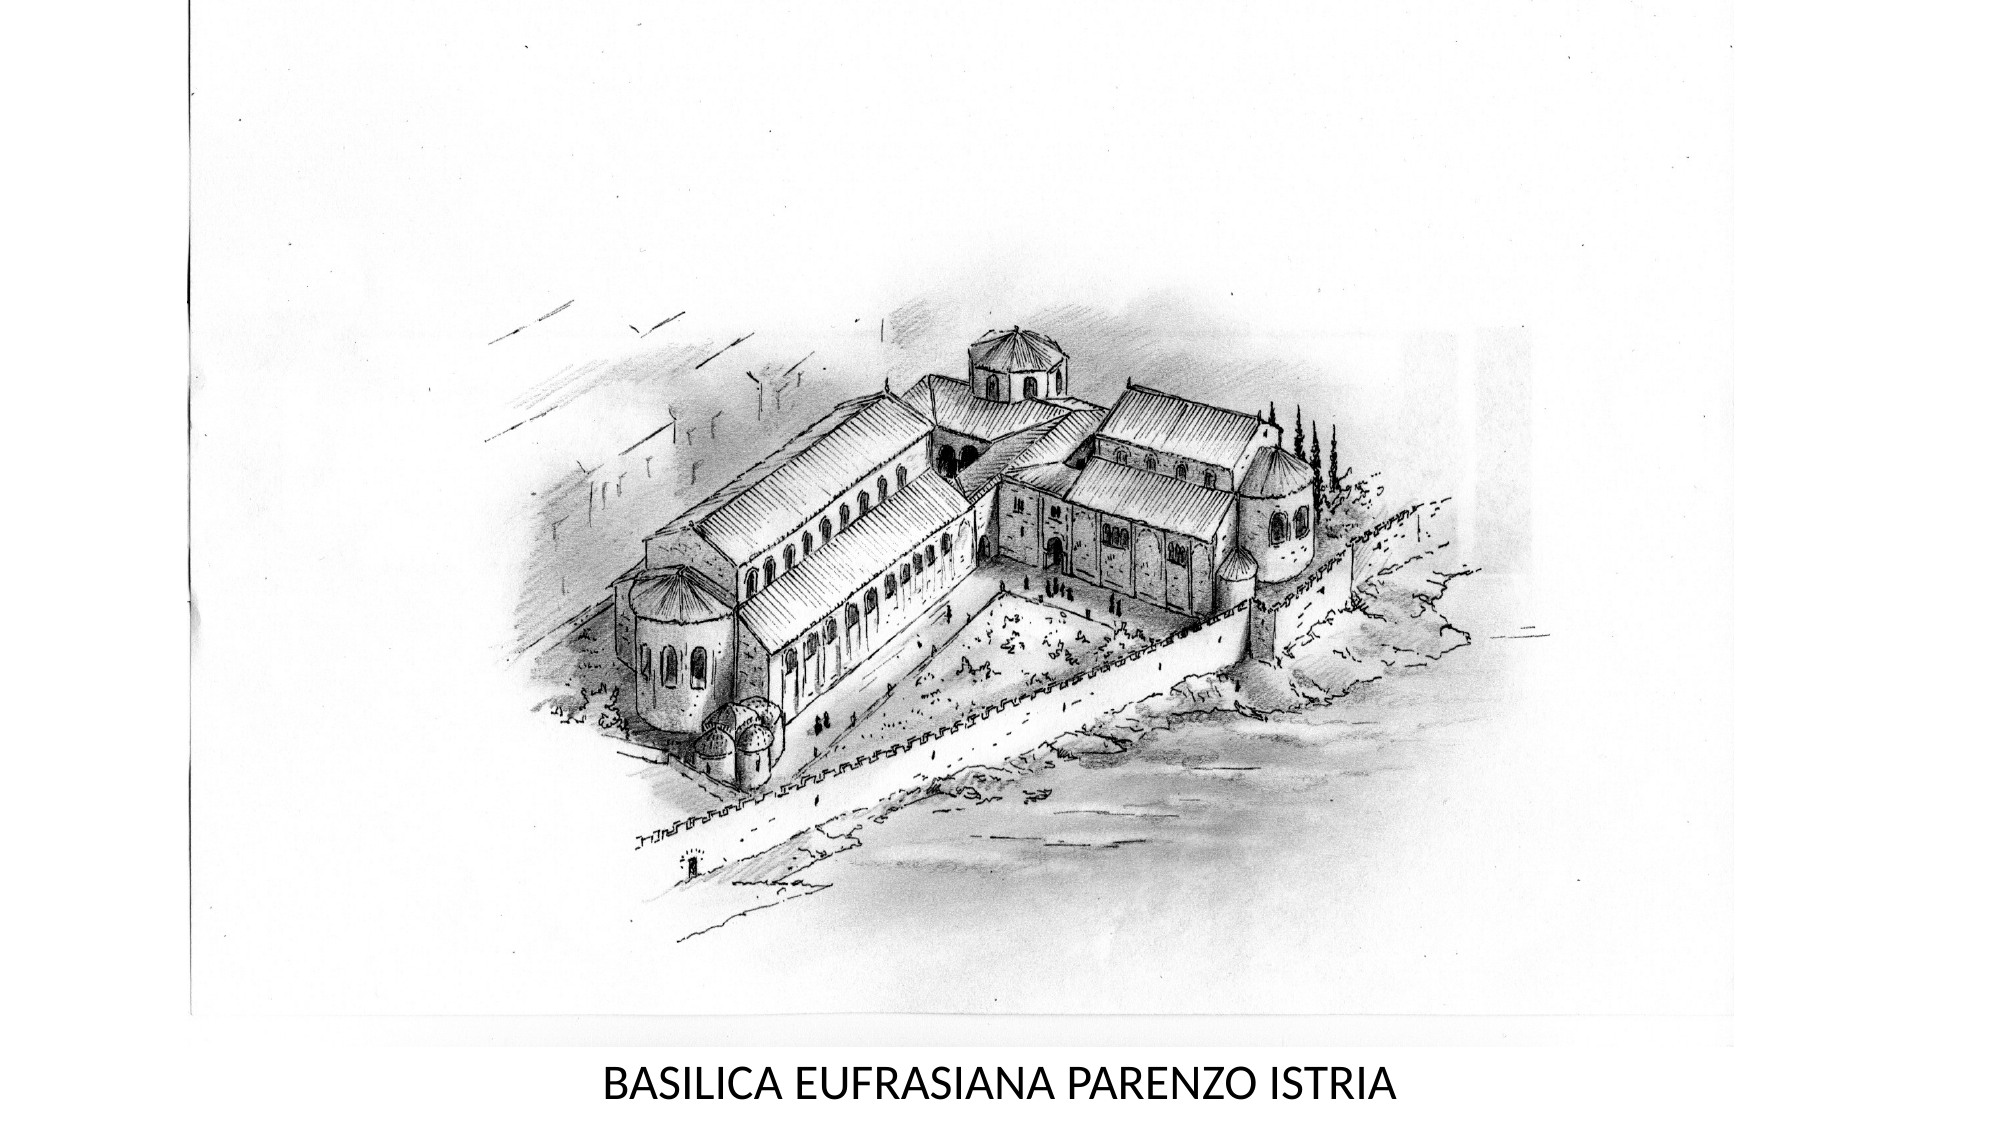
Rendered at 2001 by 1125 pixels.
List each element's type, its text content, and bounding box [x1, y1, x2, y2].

subtitle BASILICA EUFRASIANA PARENZO ISTRIA [249, 1048, 1750, 1125]
picture [187, 0, 1734, 1047]
